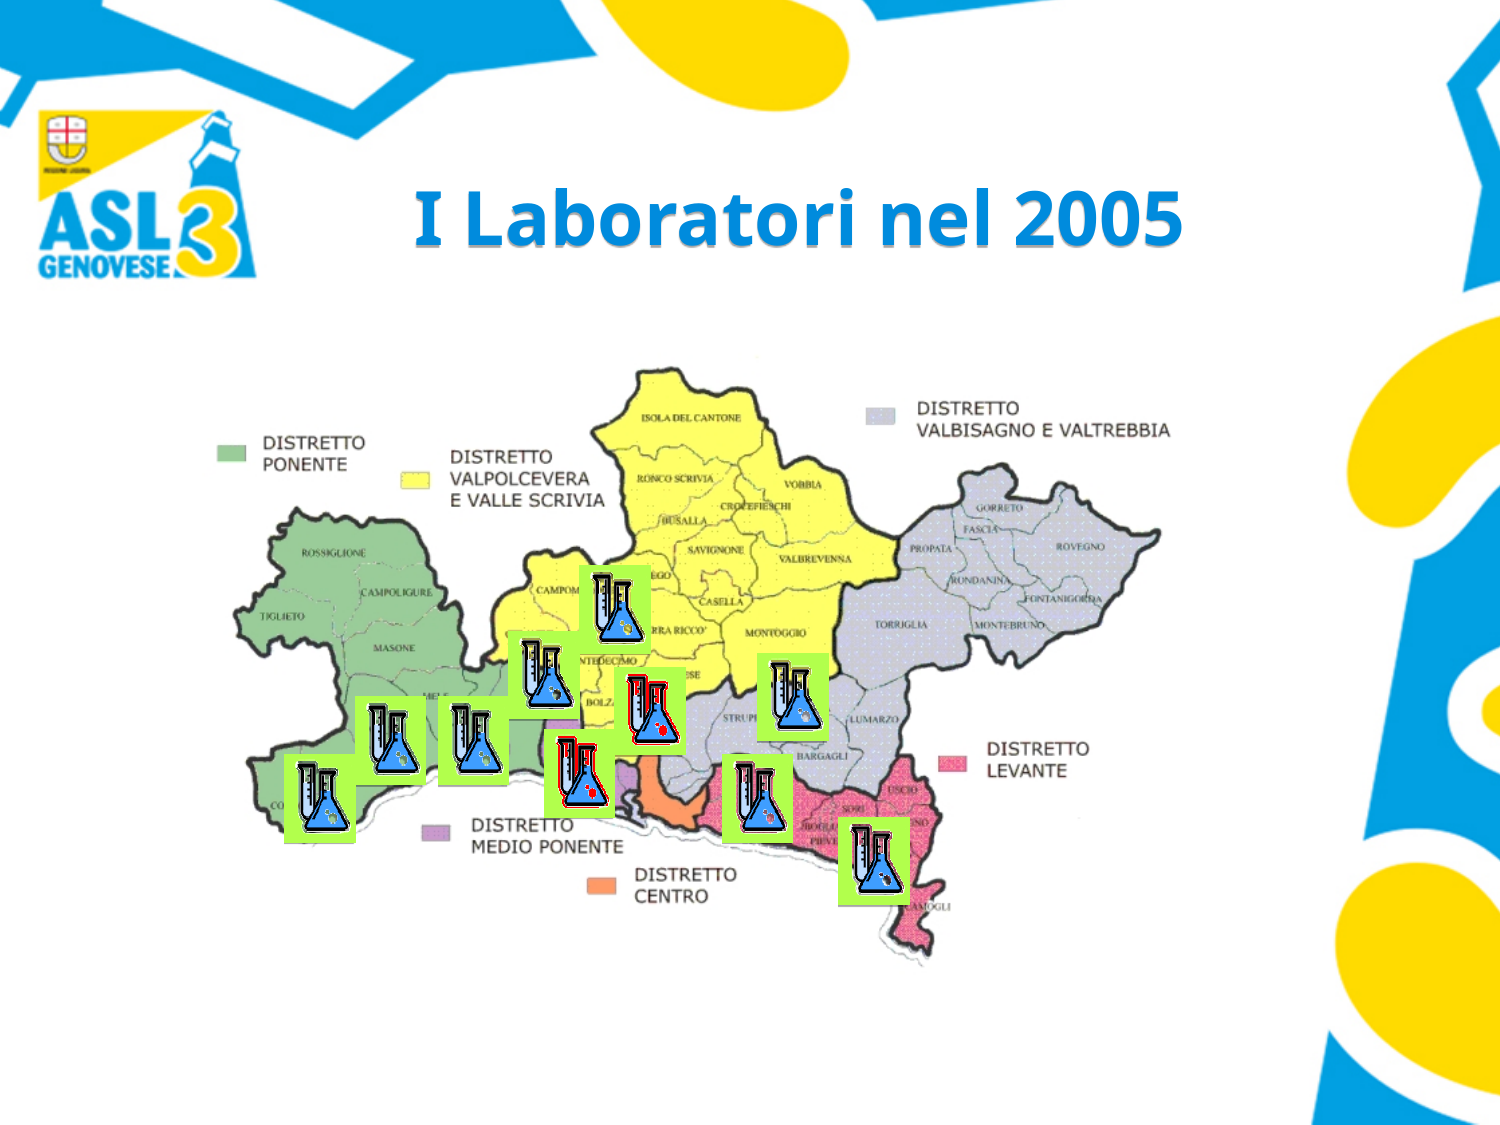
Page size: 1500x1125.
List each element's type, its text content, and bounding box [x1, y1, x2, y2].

title I Laboratori nel 2005 [268, 157, 1331, 274]
picture [202, 310, 1204, 1005]
